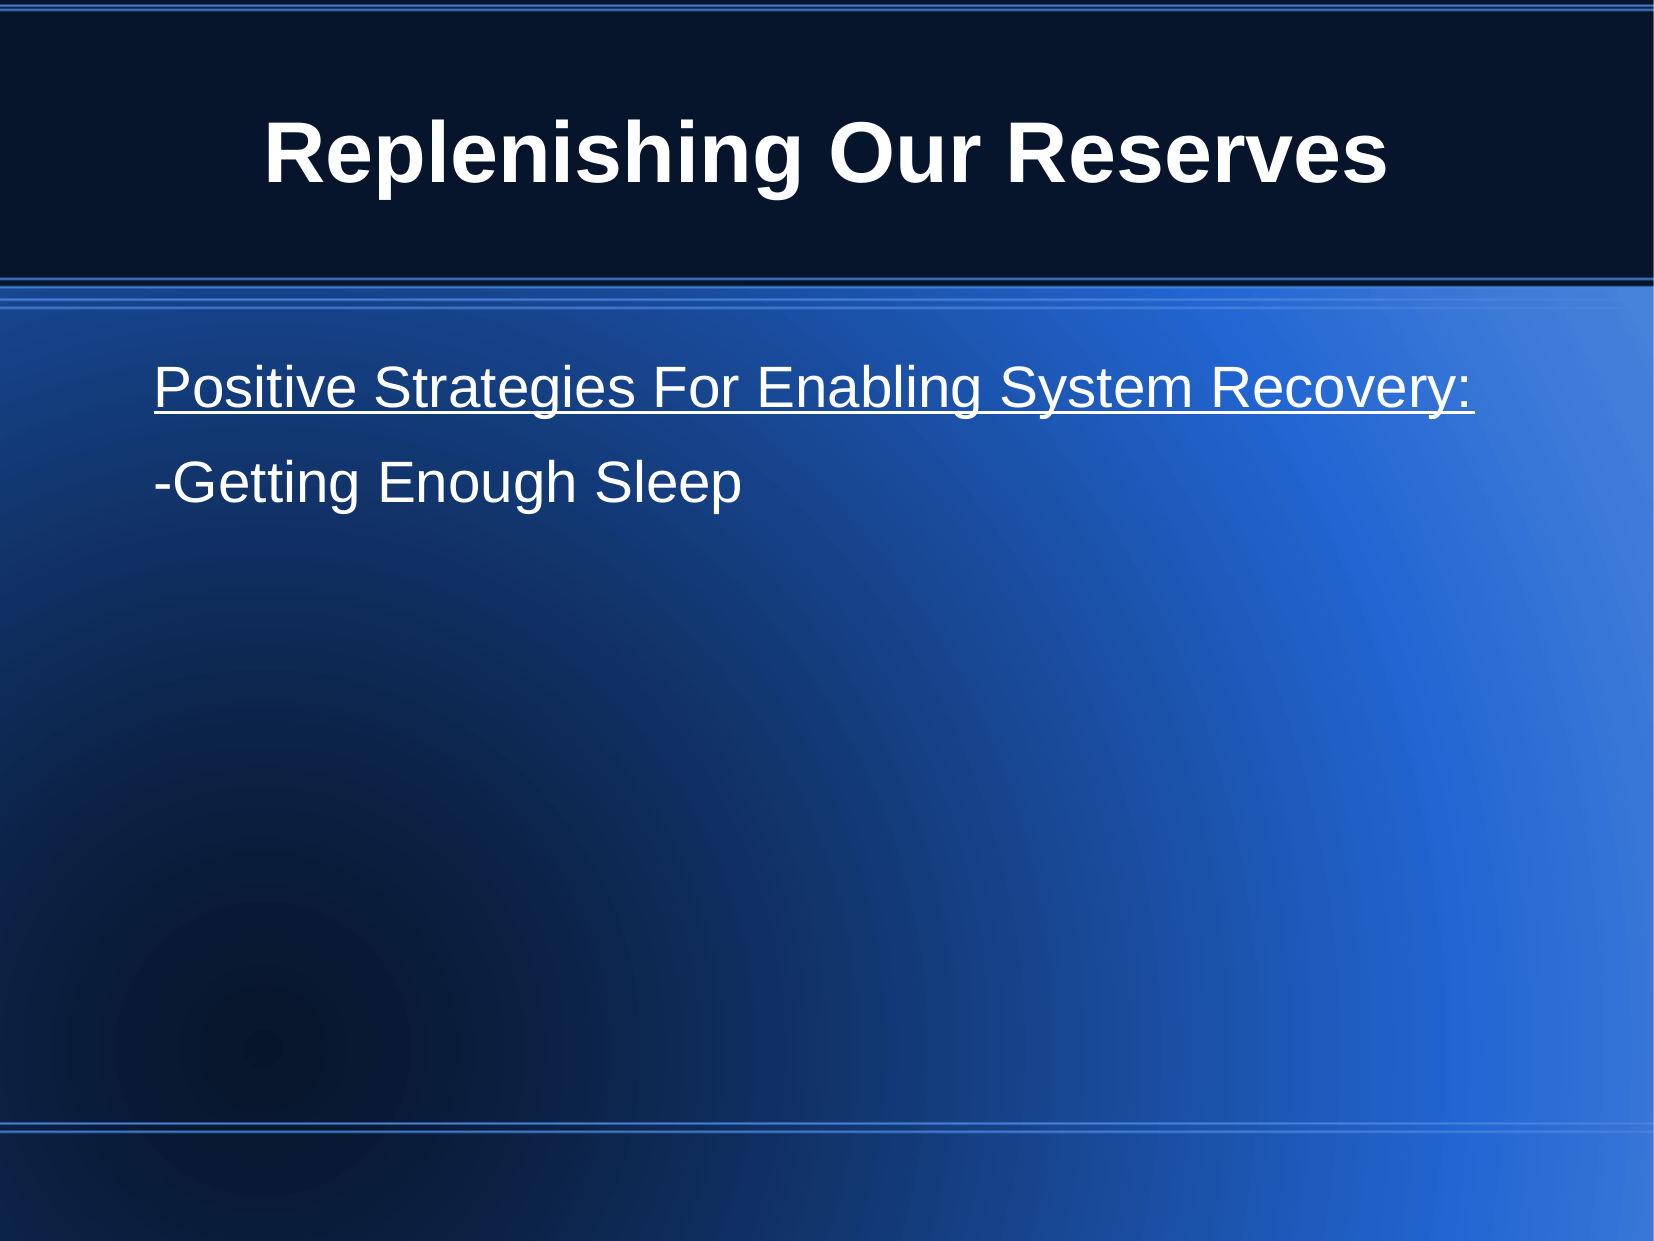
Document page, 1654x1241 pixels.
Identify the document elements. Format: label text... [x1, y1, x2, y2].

title Replenishing Our Reserves [82, 49, 1571, 257]
picture [0, 0, 1654, 1241]
list Positive Strategies For Enabling System Recovery: -Getting Enough Sleep [82, 355, 1571, 1058]
